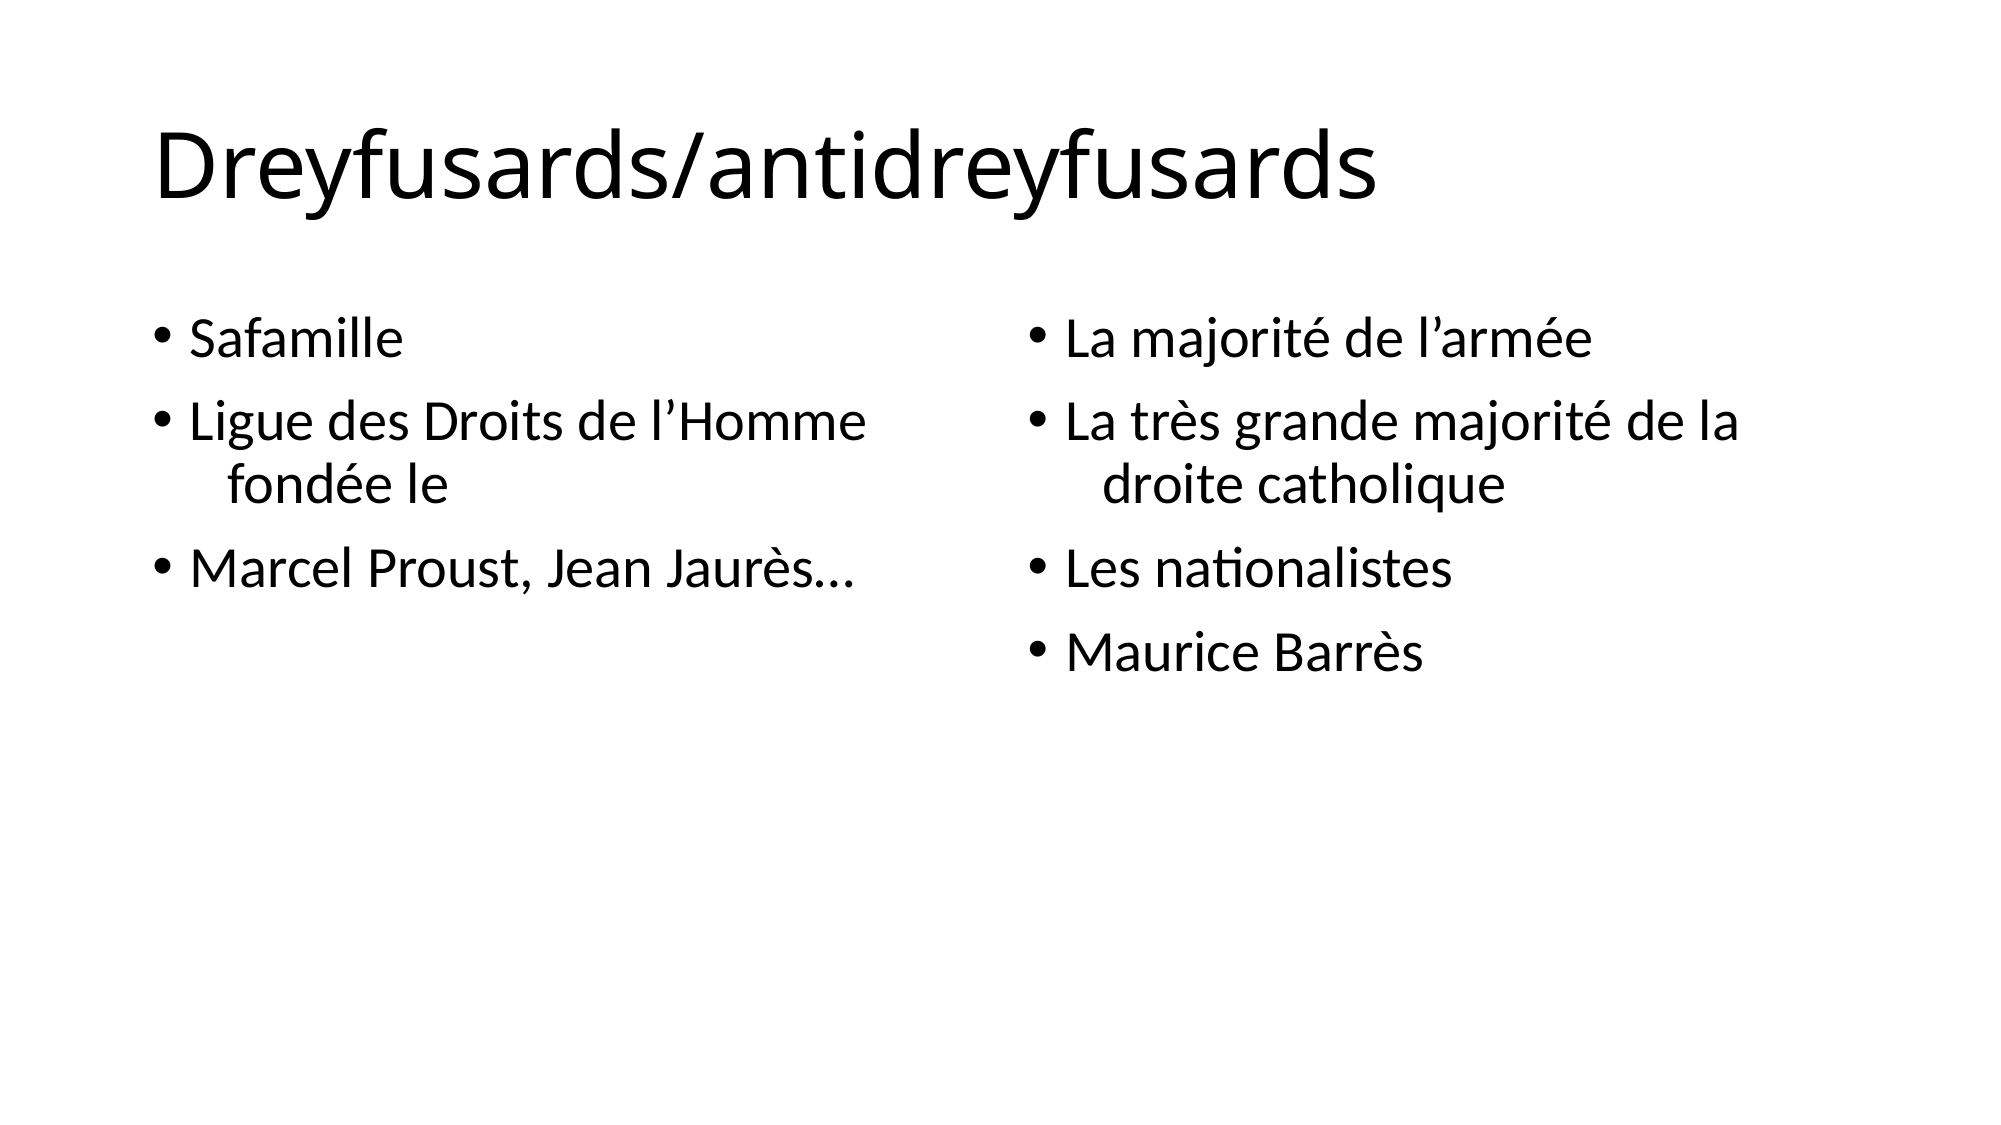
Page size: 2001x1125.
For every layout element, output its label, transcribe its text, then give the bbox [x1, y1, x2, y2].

list La majorité de l’armée La très grande majorité de la droite catholique Les nationalistes Maurice Barrès [1012, 299, 1863, 1014]
title Dreyfusards/antidreyfusards [137, 59, 1863, 278]
list Safamille Ligue des Droits de l’Homme fondée le Marcel Proust, Jean Jaurès… [137, 299, 988, 1014]
